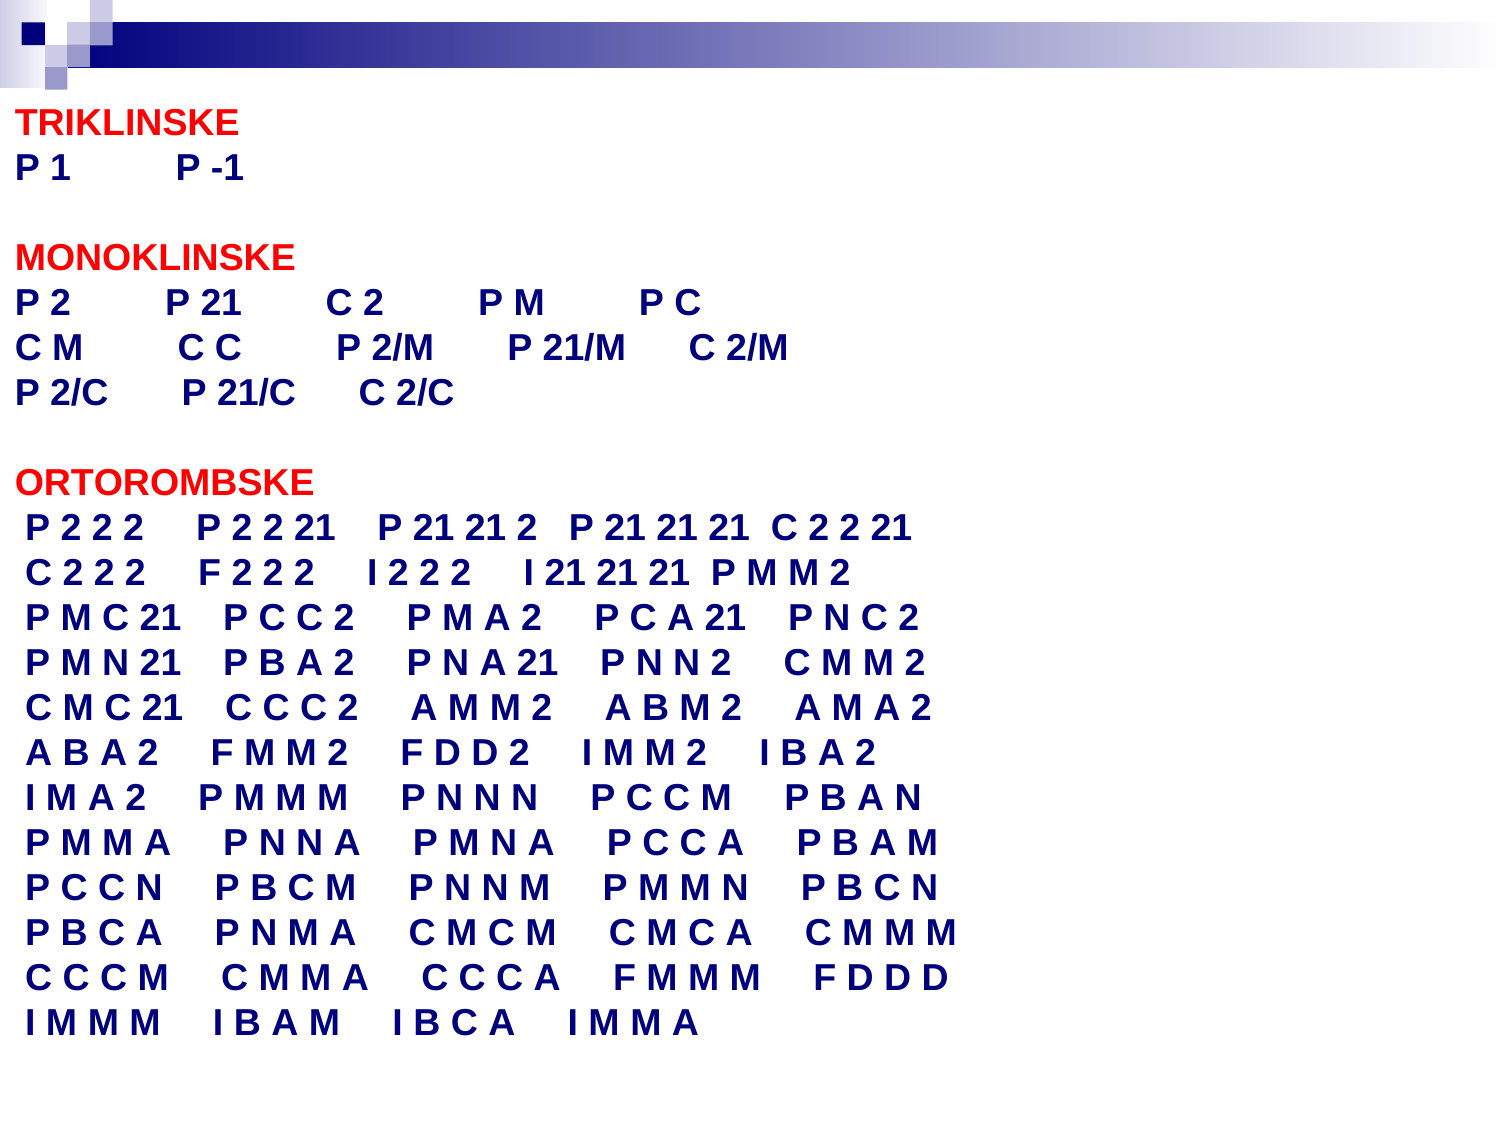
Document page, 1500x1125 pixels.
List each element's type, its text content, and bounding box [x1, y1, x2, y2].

text_box TRIKLINSKE P 1 P -1 MONOKLINSKE P 2 P 21 C 2 P M P C C M C C P 2/M P 21/M C 2/M P 2/C P 21/C C 2/C ORTOROMBSKE P 2 2 2 P 2 2 21 P 21 21 2 P 21 21 21 C 2 2 21 C 2 2 2 F 2 2 2 I 2 2 2 I 21 21 21 P M M 2 P M C 21 P C C 2 P M A 2 P C A 21 P N C 2 P M N 21 P B A 2 P N A 21 P N N 2 C M M 2 C M C 21 C C C 2 A M M 2 A B M 2 A M A 2 A B A 2 F M M 2 F D D 2 I M M 2 I B A 2 I M A 2 P M M M P N N N P C C M P B A N P M M A P N N A P M N A P C C A P B A M P C C N P B C M P N N M P M M N P B C N P B C A P N M A C M C M C M C A C M M M C C C M C M M A C C C A F M M M F D D D I M M M I B A M I B C A I M M A [0, 90, 1480, 1051]
